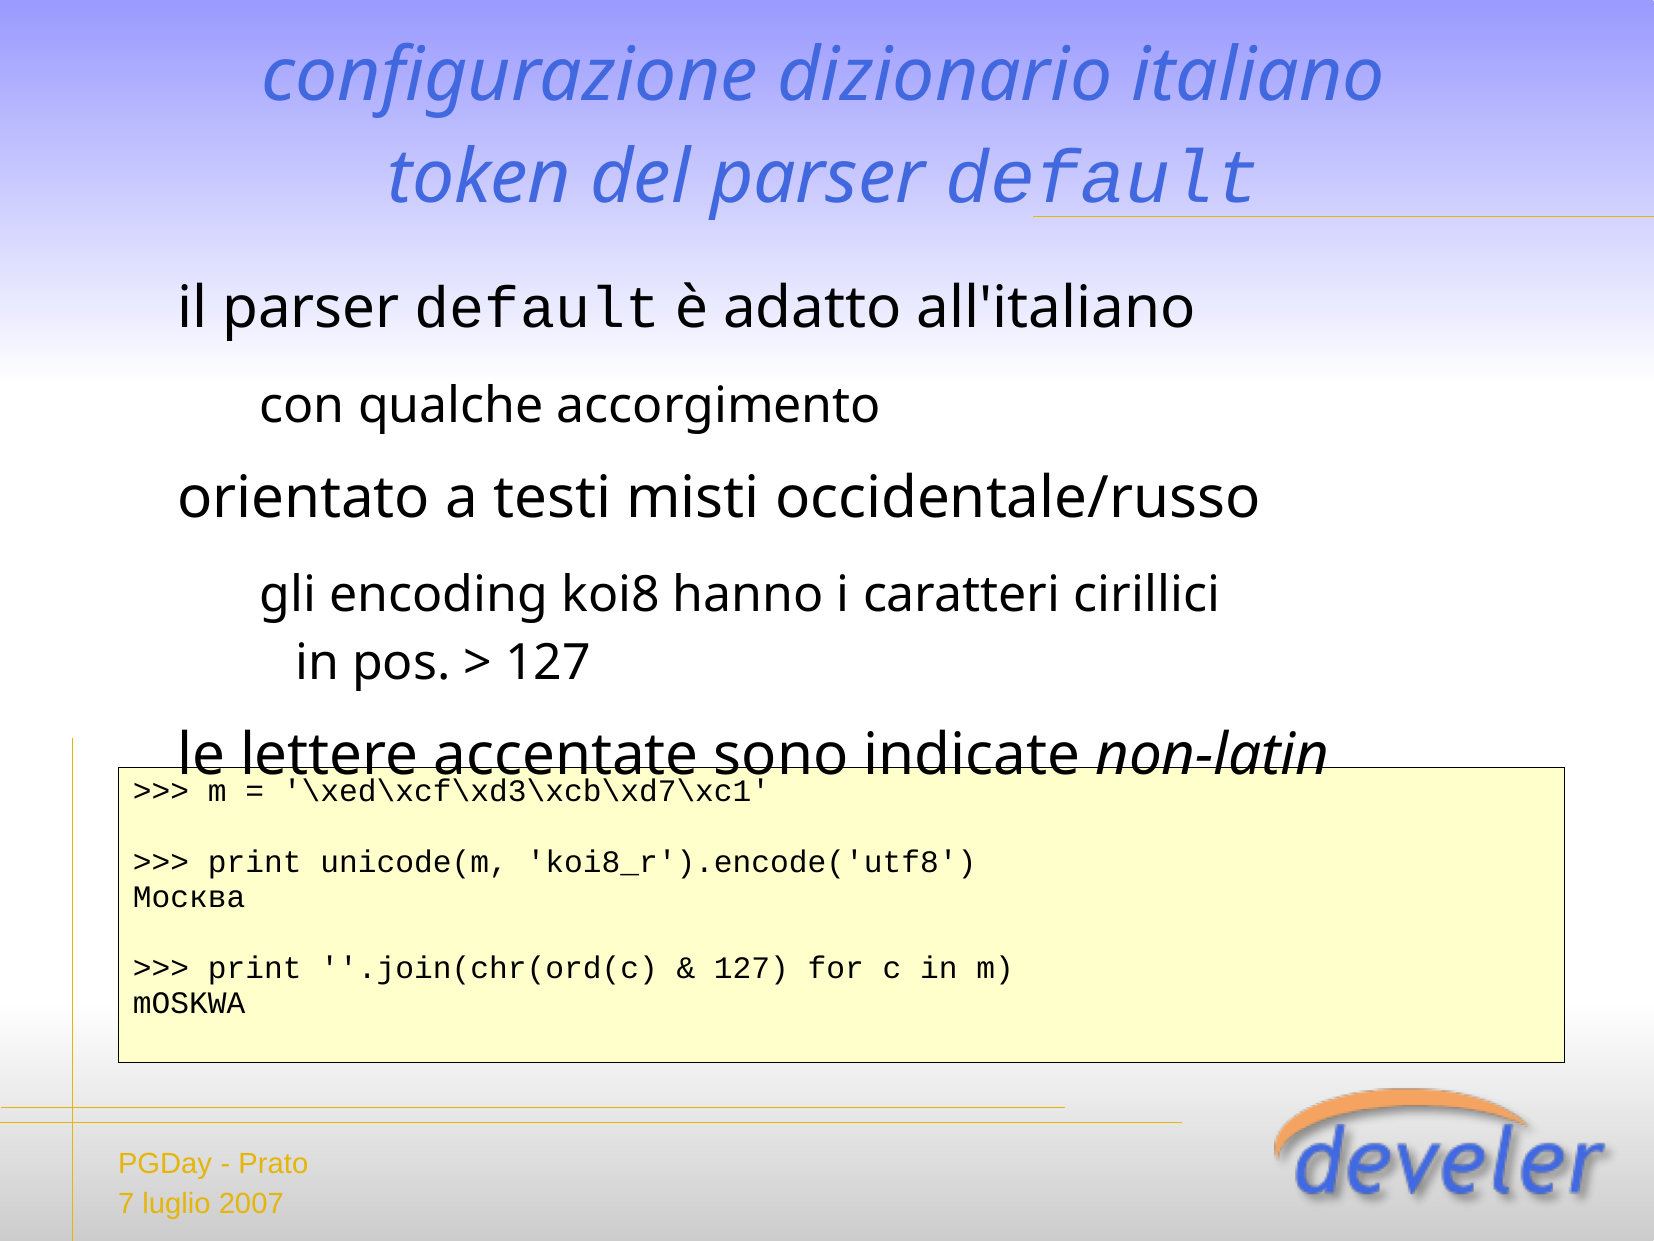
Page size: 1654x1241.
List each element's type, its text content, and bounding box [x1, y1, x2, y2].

list il parser default è adatto all'italiano con qualche accorgimento orientato a testi misti occidentale/russo gli encoding koi8 hanno i caratteri cirillici in pos. > 127 le lettere accentate sono indicate non-latin [82, 265, 1571, 1093]
picture [1269, 1083, 1622, 1211]
title configurazione dizionario italiano token del parser default [82, 29, 1565, 217]
